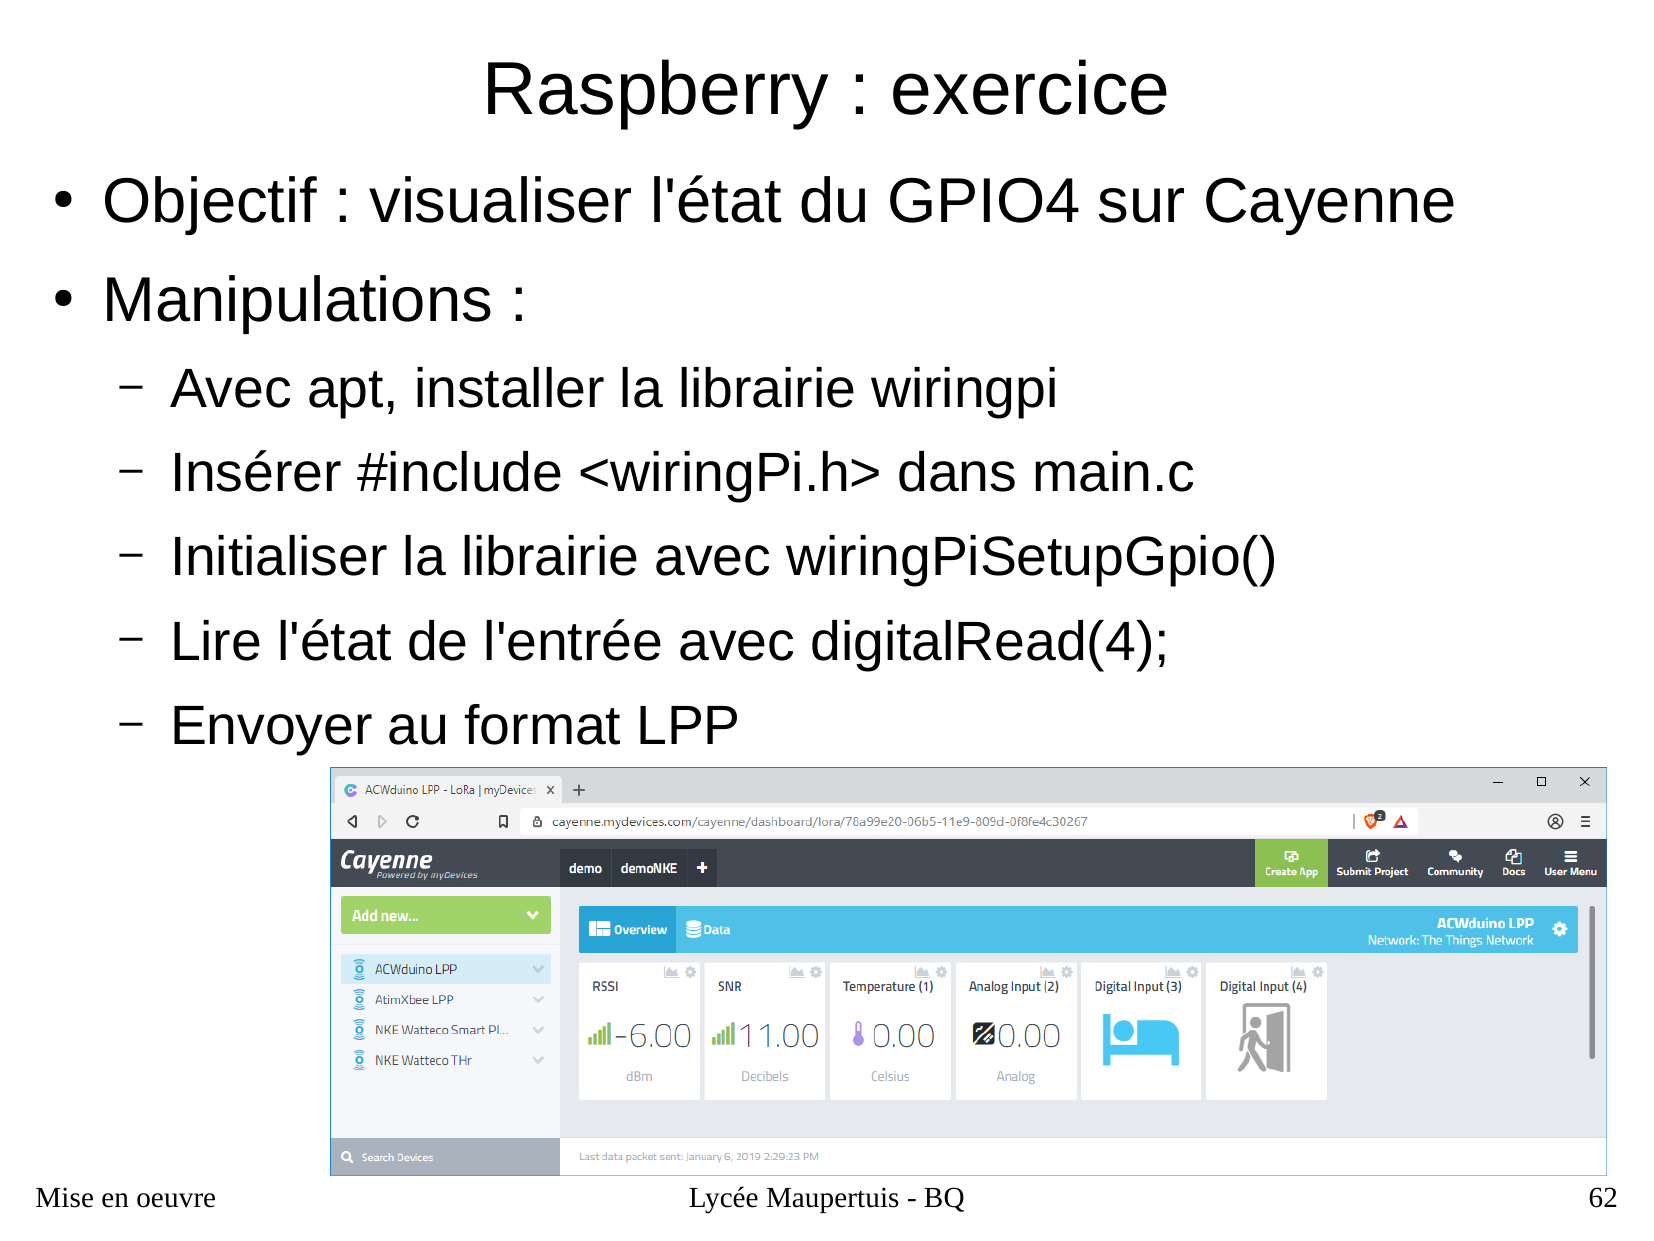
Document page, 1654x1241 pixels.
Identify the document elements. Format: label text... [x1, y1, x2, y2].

title Raspberry : exercice [35, 35, 1619, 142]
picture [330, 767, 1607, 1176]
list Objectif : visualiser l'état du GPIO4 sur Cayenne Manipulations : Avec apt, installer la librairie wiringpi Insérer #include <wiringPi.h> dans main.c Initialiser la librairie avec wiringPiSetupGpio() Lire l'état de l'entrée avec digitalRead(4); Envoyer au format LPP [35, 165, 1619, 756]
